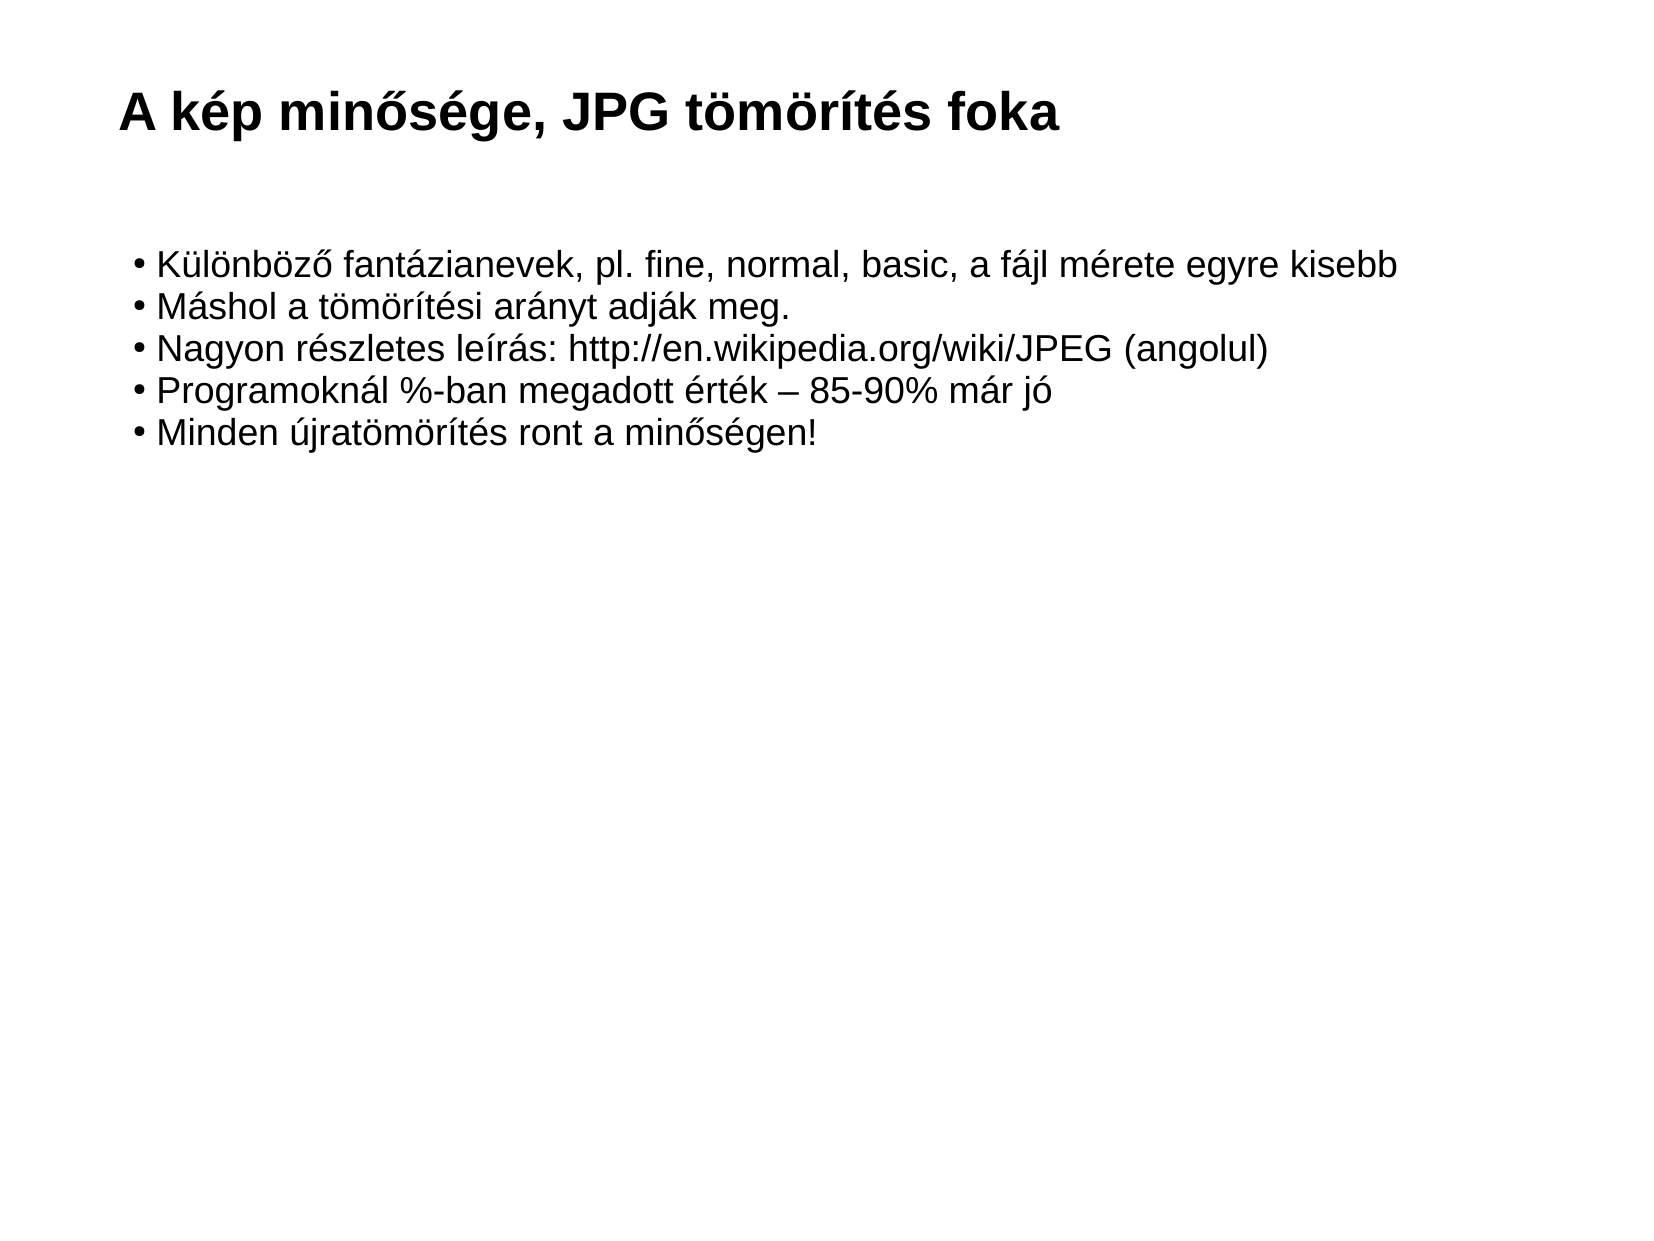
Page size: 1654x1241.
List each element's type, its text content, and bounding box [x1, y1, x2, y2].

text_box A kép minősége, JPG tömörítés foka [103, 73, 1076, 151]
text_box Különböző fantázianevek, pl. fine, normal, basic, a fájl mérete egyre kisebb Máshol a tömörítési arányt adják meg. Nagyon részletes leírás: http://en.wikipedia.org/wiki/JPEG (angolul) Programoknál %-ban megadott érték – 85-90% már jó Minden újratömörítés ront a minőségen! [118, 236, 1413, 462]
